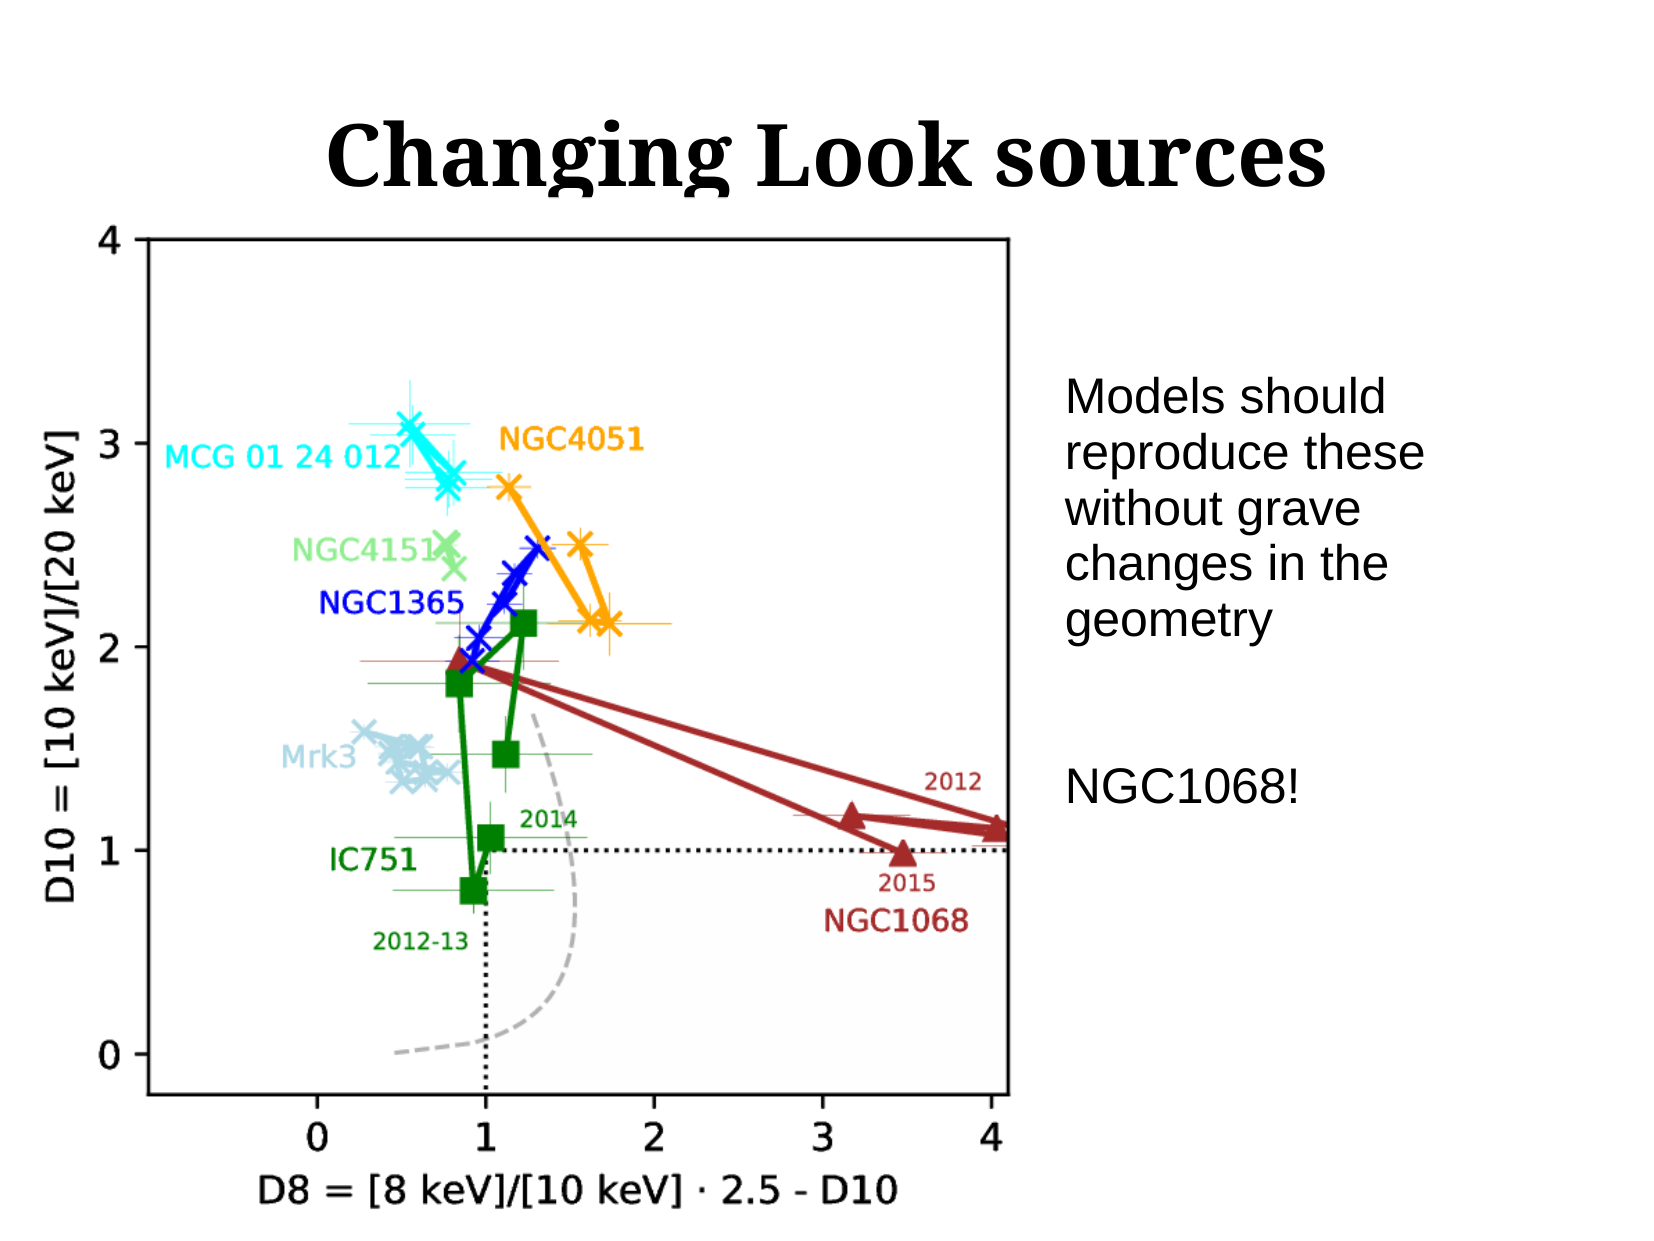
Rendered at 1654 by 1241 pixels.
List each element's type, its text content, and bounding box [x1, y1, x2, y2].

text_box Models should reproduce these without grave changes in the geometry NGC1068! [1050, 360, 1501, 822]
picture [17, 197, 1050, 1241]
title Changing Look sources [82, 49, 1571, 257]
